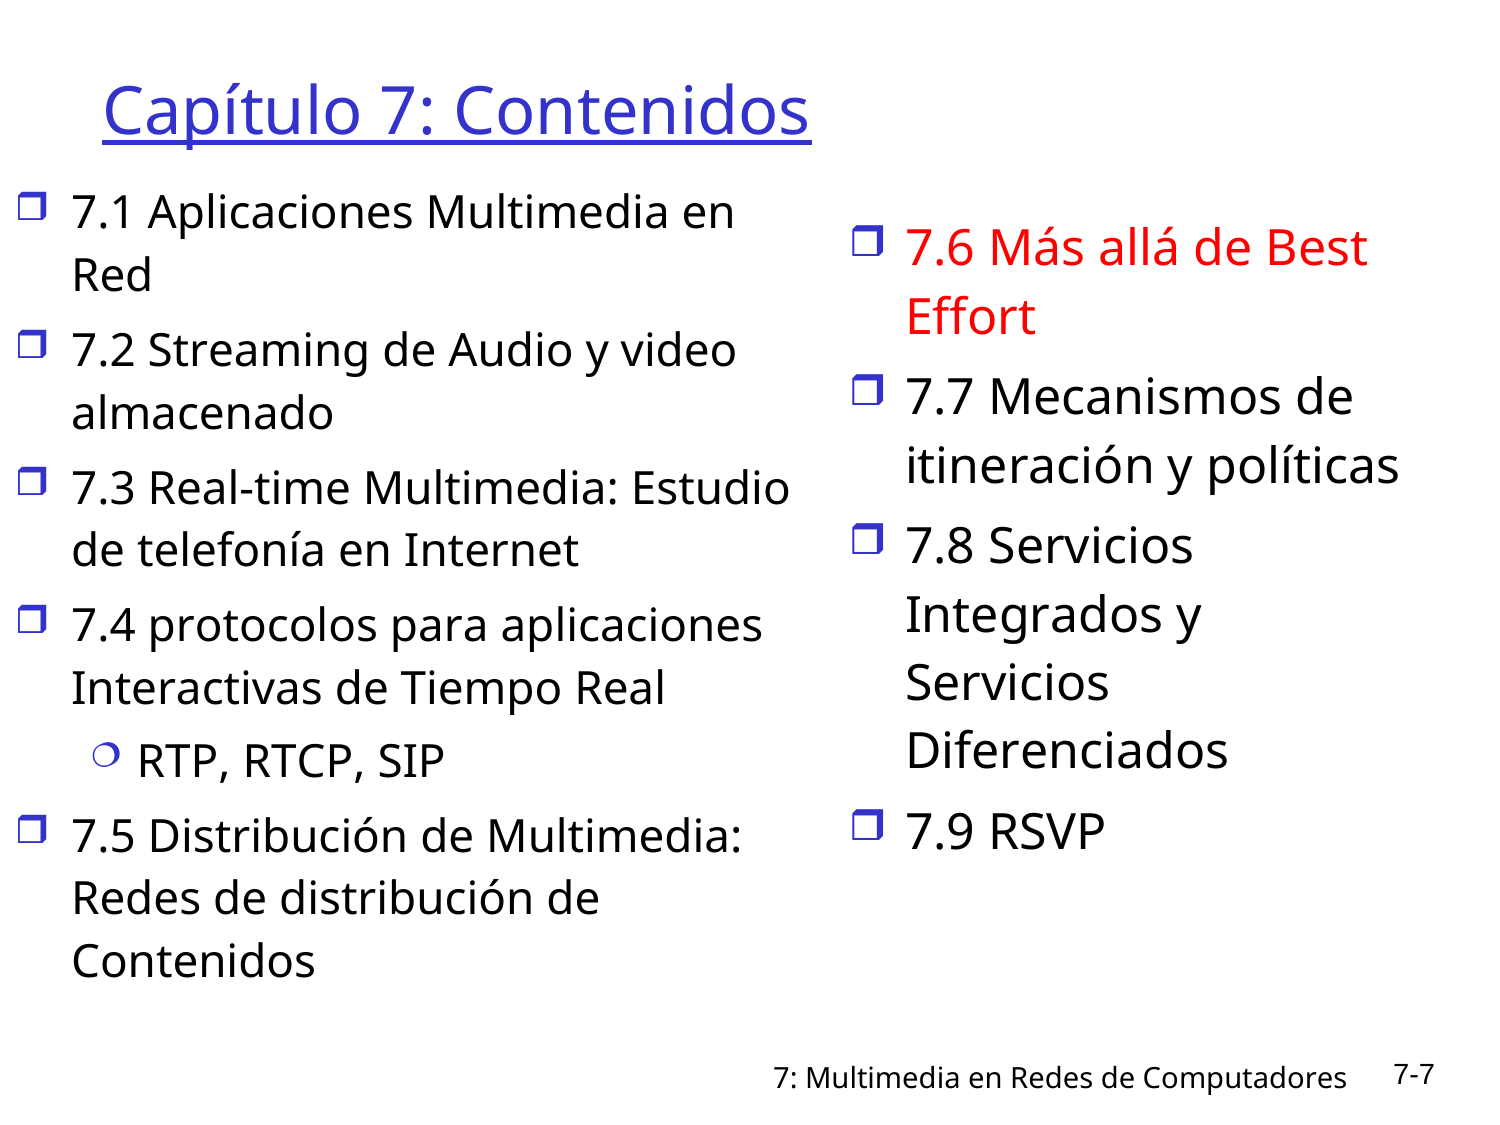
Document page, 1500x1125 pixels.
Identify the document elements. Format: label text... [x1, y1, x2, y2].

list 7.1 Aplicaciones Multimedia en Red 7.2 Streaming de Audio y video almacenado 7.3 Real-time Multimedia: Estudio de telefonía en Internet 7.4 protocolos para aplicaciones Interactivas de Tiempo Real RTP, RTCP, SIP 7.5 Distribución de Multimedia: Redes de distribución de Contenidos [0, 172, 824, 978]
title Capítulo 7: Contenidos [87, 37, 1363, 181]
list 7.6 Más allá de Best Effort 7.7 Mecanismos de itineración y políticas 7.8 Servicios Integrados y Servicios Diferenciados 7.9 RSVP [834, 204, 1430, 968]
